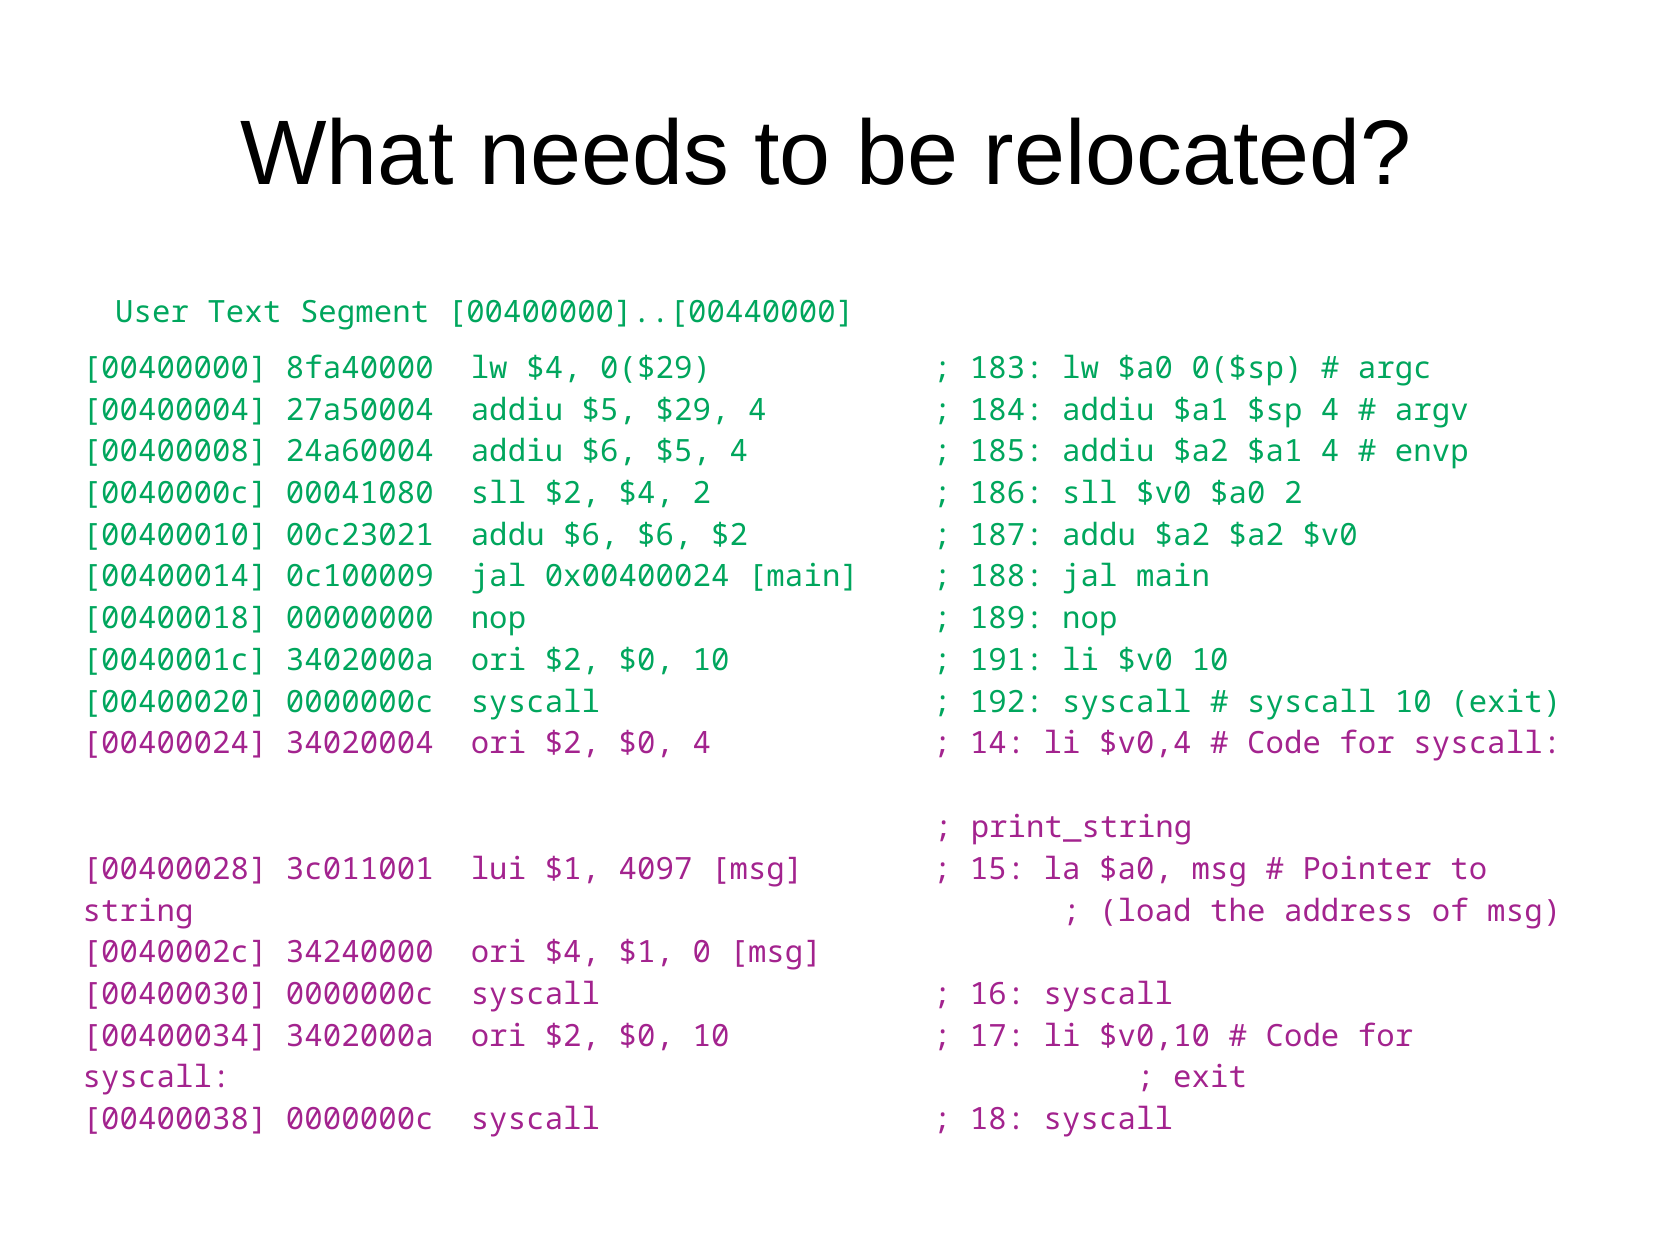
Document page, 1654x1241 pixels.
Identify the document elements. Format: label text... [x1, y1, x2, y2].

title What needs to be relocated? [82, 49, 1571, 257]
list User Text Segment [00400000]..[00440000] [00400000] 8fa40000 lw $4, 0($29) ; 183: lw $a0 0($sp) # argc [00400004] 27a50004 addiu $5, $29, 4 ; 184: addiu $a1 $sp 4 # argv [00400008] 24a60004 addiu $6, $5, 4 ; 185: addiu $a2 $a1 4 # envp [0040000c] 00041080 sll $2, $4, 2 ; 186: sll $v0 $a0 2 [00400010] 00c23021 addu $6, $6, $2 ; 187: addu $a2 $a2 $v0 [00400014] 0c100009 jal 0x00400024 [main] ; 188: jal main [00400018] 00000000 nop ; 189: nop [0040001c] 3402000a ori $2, $0, 10 ; 191: li $v0 10 [00400020] 0000000c syscall ; 192: syscall # syscall 10 (exit) [00400024] 34020004 ori $2, $0, 4 ; 14: li $v0,4 # Code for syscall: ; print_string [00400028] 3c011001 lui $1, 4097 [msg] ; 15: la $a0, msg # Pointer to string ; (load the address of msg) [0040002c] 34240000 ori $4, $1, 0 [msg] [00400030] 0000000c syscall ; 16: syscall [00400034] 3402000a ori $2, $0, 10 ; 17: li $v0,10 # Code for syscall: ; exit [00400038] 0000000c syscall ; 18: syscall [82, 290, 1571, 1175]
